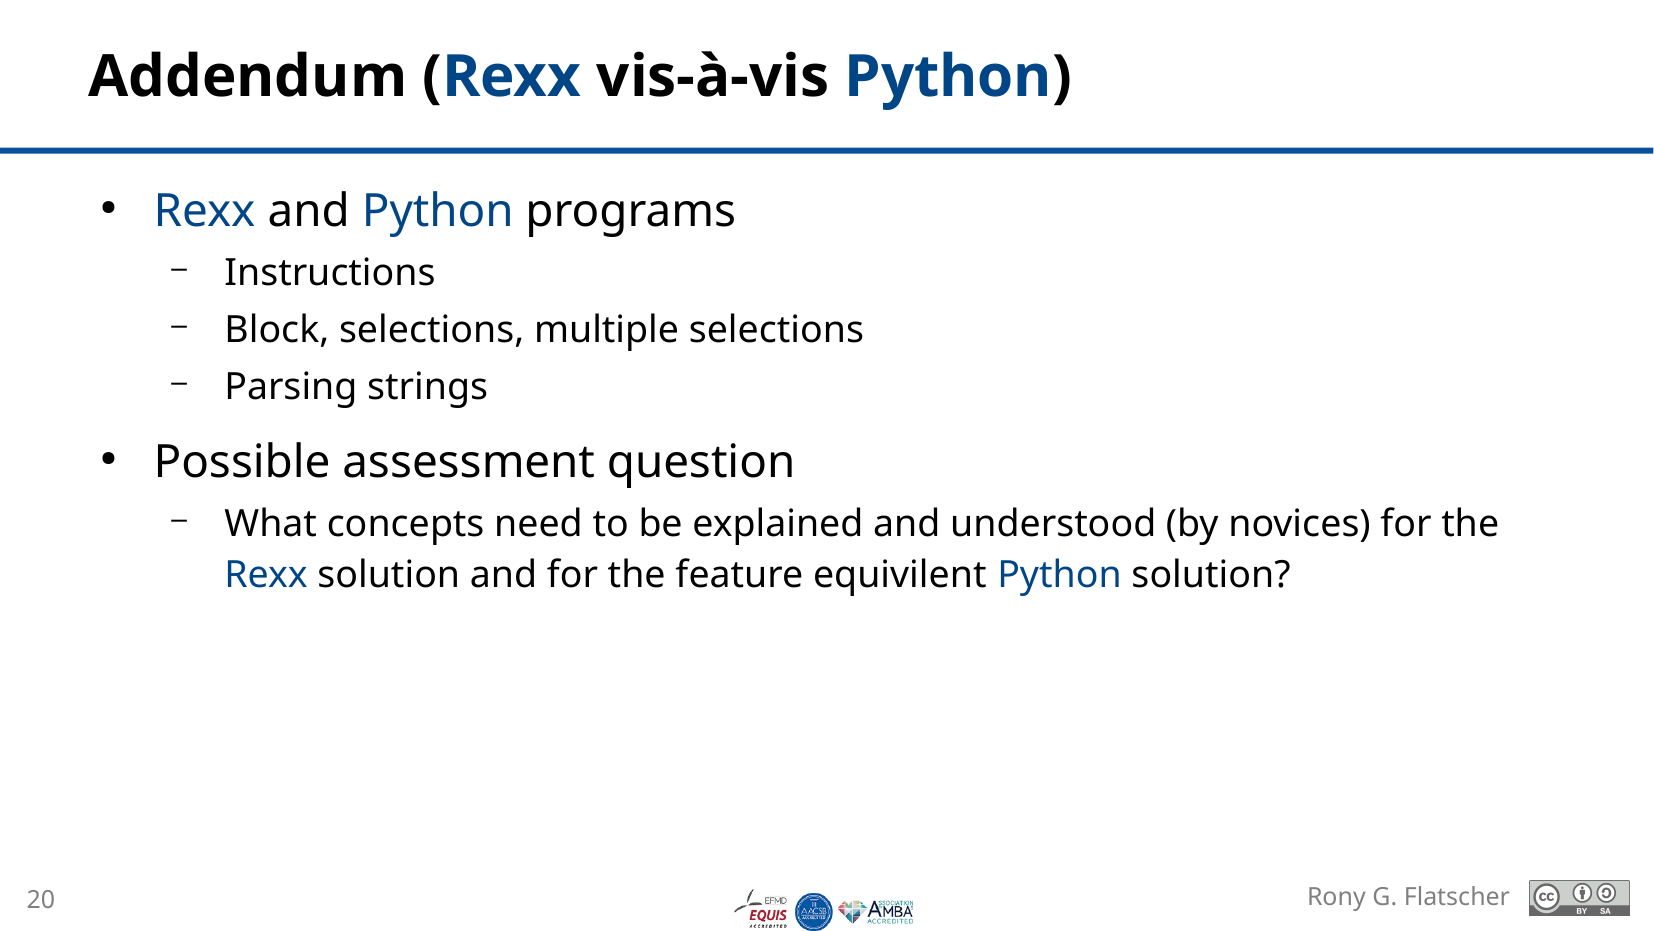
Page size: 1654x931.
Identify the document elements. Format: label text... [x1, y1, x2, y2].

picture [734, 889, 913, 931]
title Addendum (Rexx vis-à-vis Python) [29, 0, 1654, 148]
list Rexx and Python programs Instructions Block, selections, multiple selections Parsing strings Possible assessment question What concepts need to be explained and understood (by novices) for the Rexx solution and for the feature equivilent Python solution? [82, 177, 1579, 857]
